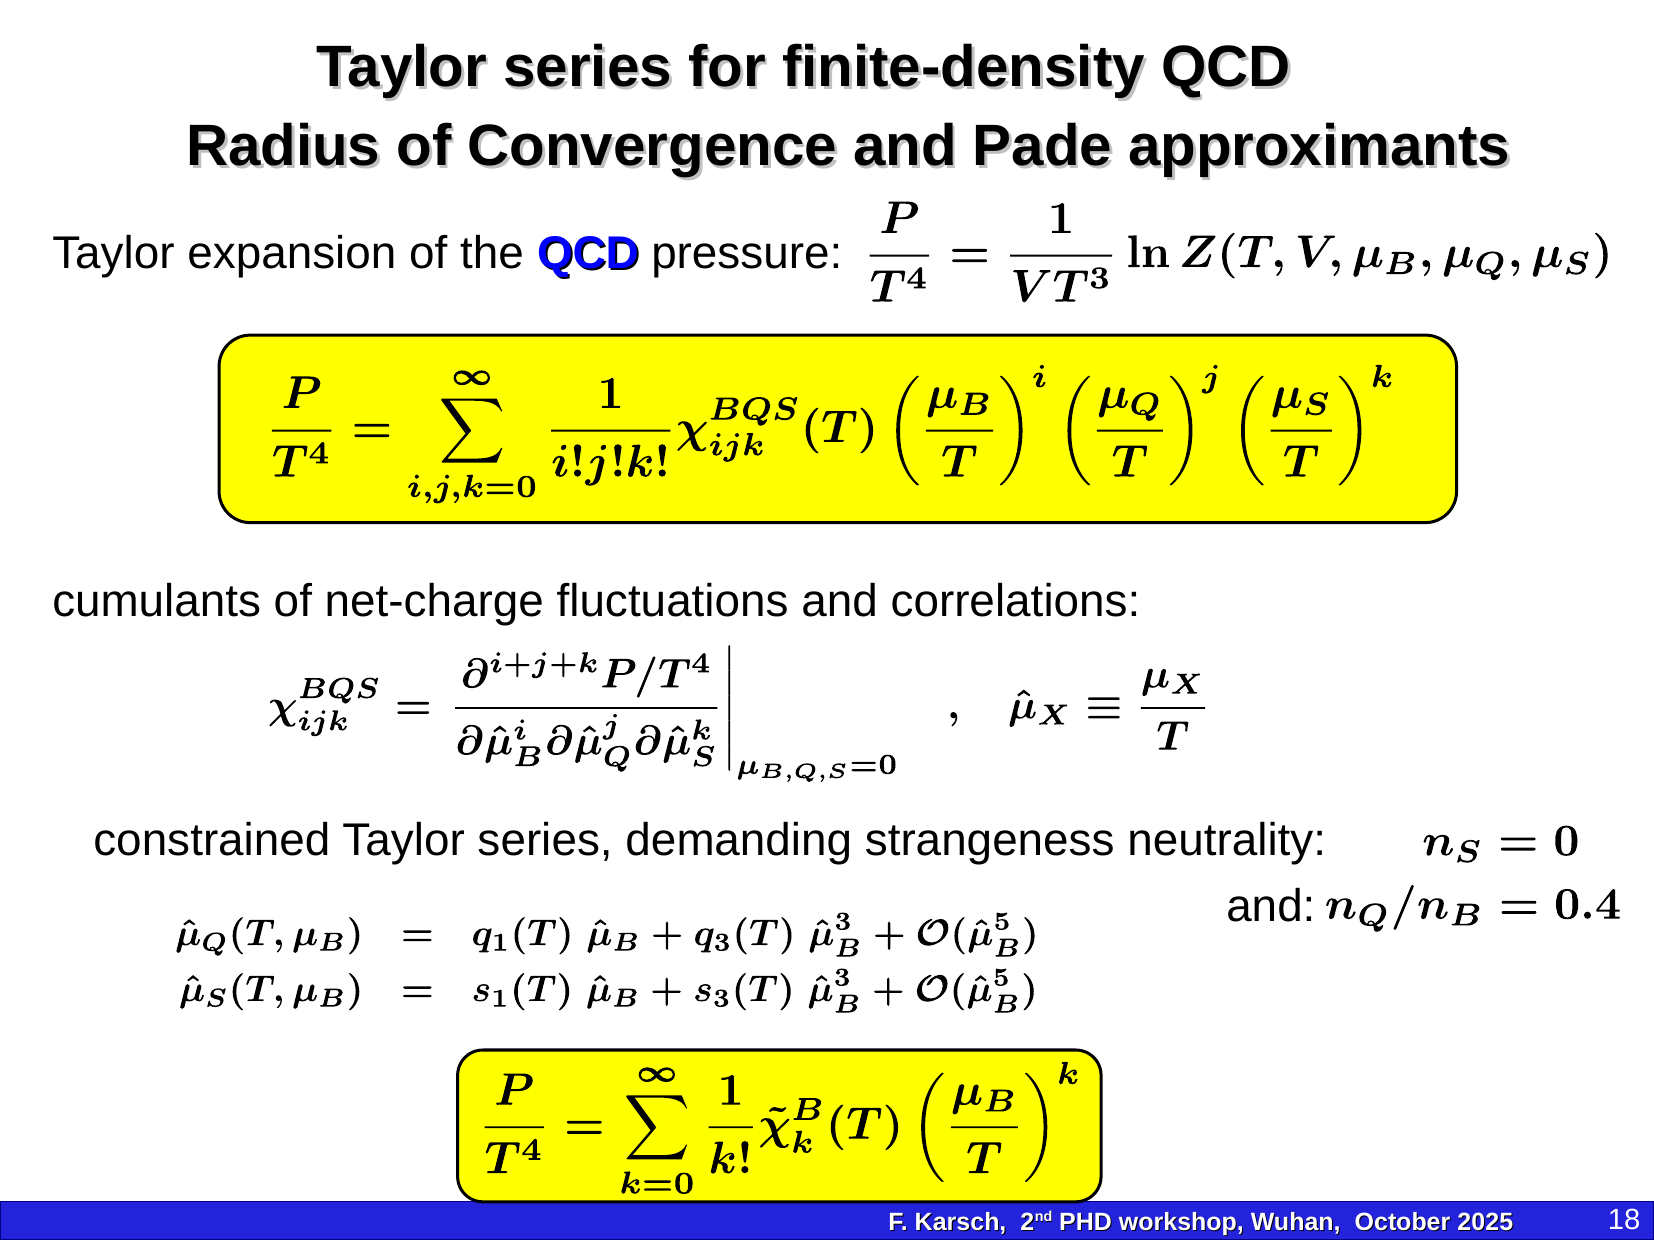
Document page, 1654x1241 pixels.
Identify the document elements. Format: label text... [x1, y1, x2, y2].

text_box cumulants of net-charge fluctuations and correlations: [37, 567, 1157, 635]
text_box [176, 912, 1035, 1013]
text_box [1362, 884, 1620, 932]
text_box constrained Taylor series, demanding strangeness neutrality: [78, 806, 1342, 873]
text_box [269, 644, 1206, 783]
text_box Taylor series for finite-density QCD Radius of Convergence and Pade approximants [171, 26, 1526, 251]
text_box [219, 335, 1457, 523]
text_box and: [1211, 872, 1362, 939]
text_box Taylor expansion of the QCD pressure: [37, 219, 858, 286]
text_box [457, 1050, 1102, 1202]
text_box [869, 201, 1613, 303]
text_box [1423, 825, 1578, 863]
